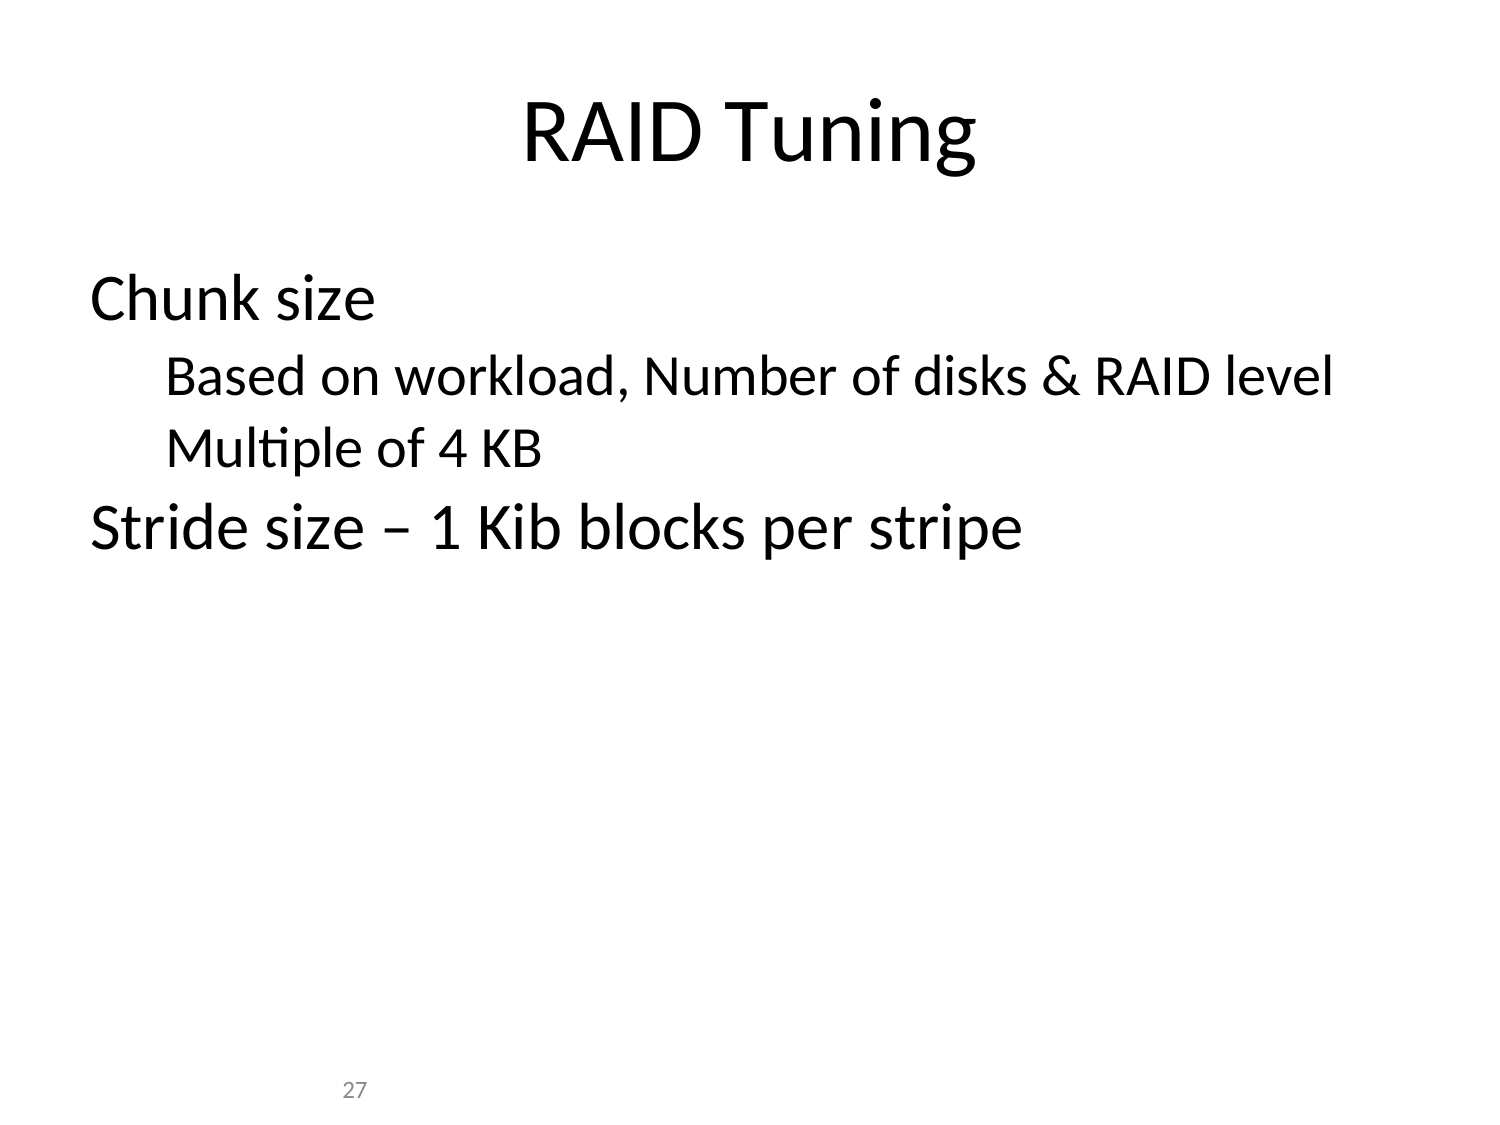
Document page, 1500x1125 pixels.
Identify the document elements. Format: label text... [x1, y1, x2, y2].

text_box Chunk size Based on workload, Number of disks & RAID level Multiple of 4 KB Stride size – 1 Kib blocks per stripe [75, 262, 1426, 1005]
text_box <number> [327, 1074, 1207, 1111]
text_box RAID Tuning [75, 45, 1426, 233]
